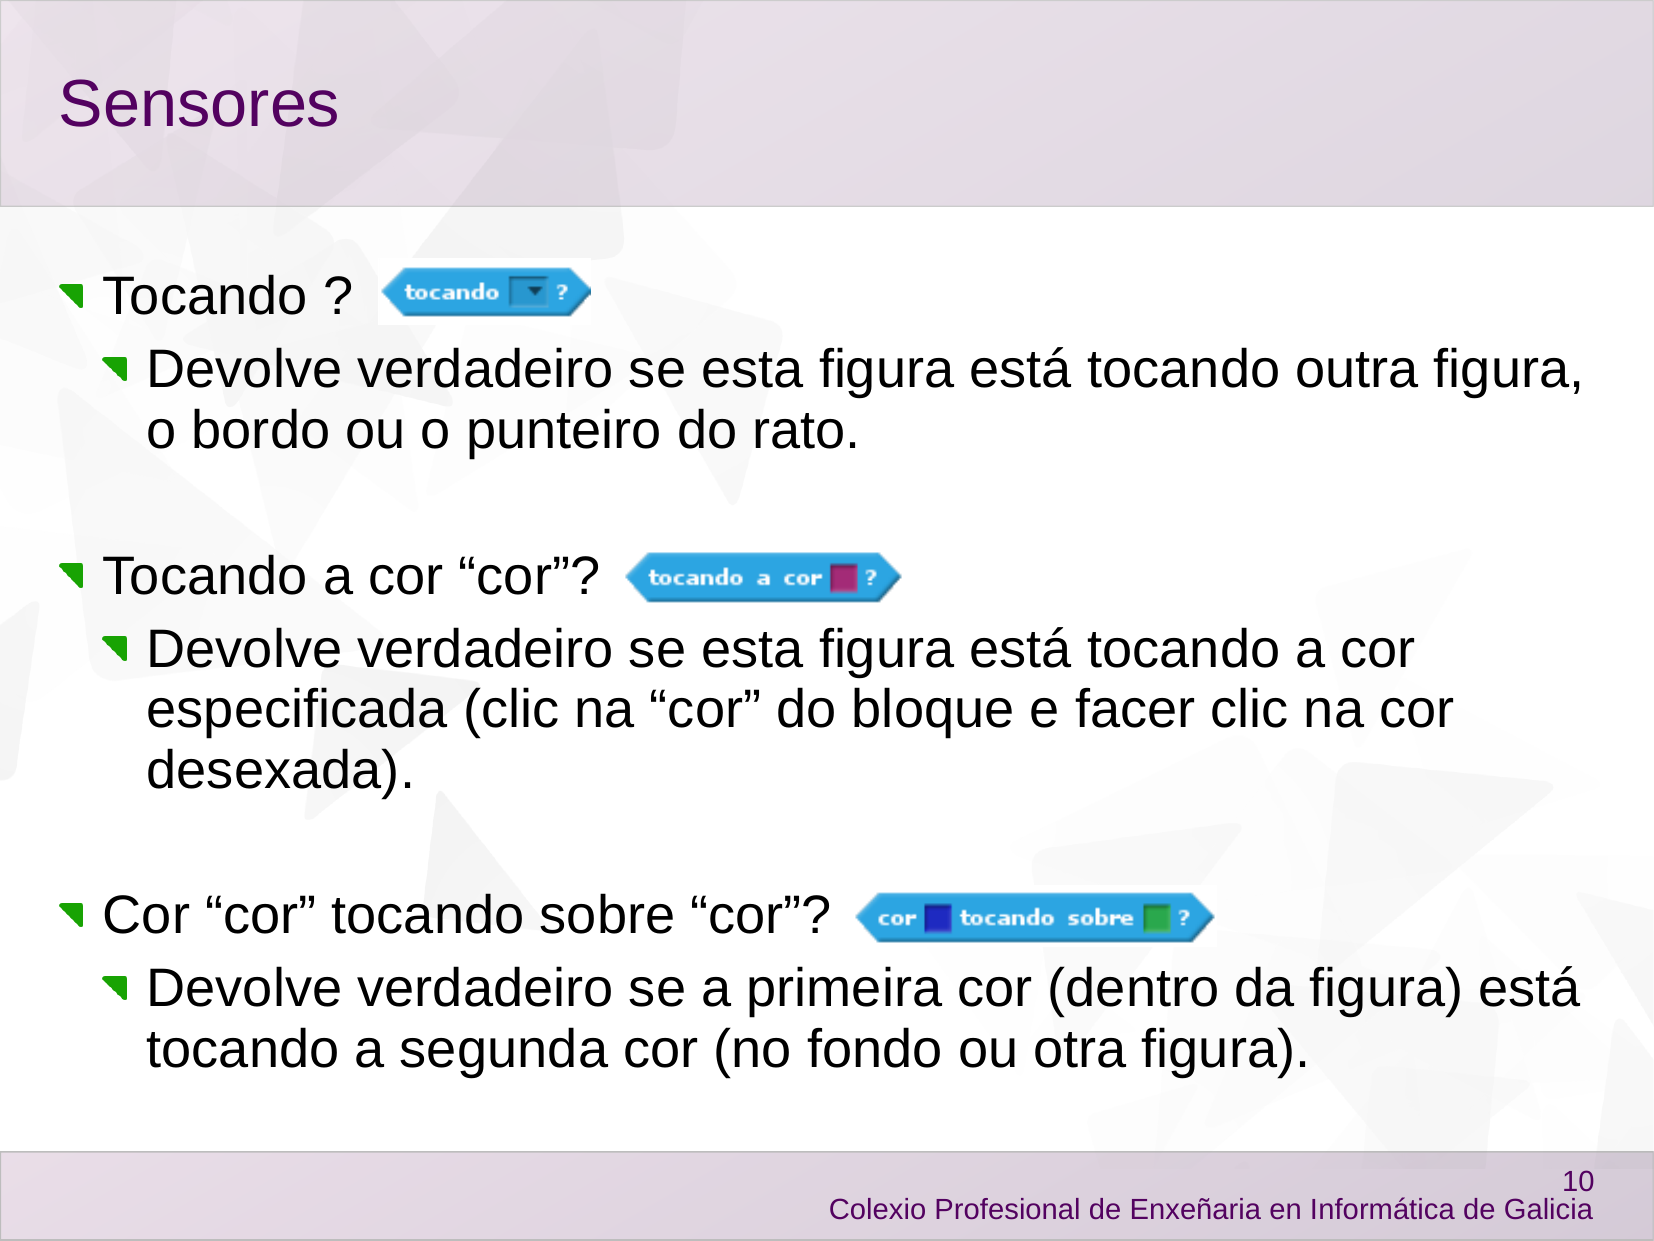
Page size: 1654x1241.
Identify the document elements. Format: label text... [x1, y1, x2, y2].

title Sensores [59, 29, 1595, 178]
list Tocando ? Devolve verdadeiro se esta figura está tocando outra figura, o bordo ou o punteiro do rato. Tocando a cor “cor”? Devolve verdadeiro se esta figura está tocando a cor especificada (clic na “cor” do bloque e facer clic na cor desexada). Cor “cor” tocando sobre “cor”? Devolve verdadeiro se a primeira cor (dentro da figura) está tocando a segunda cor (no fondo ou otra figura). [59, 265, 1595, 1082]
picture [0, 0, 783, 931]
picture [850, 885, 1217, 947]
picture [624, 549, 904, 609]
picture [915, 548, 1654, 1169]
